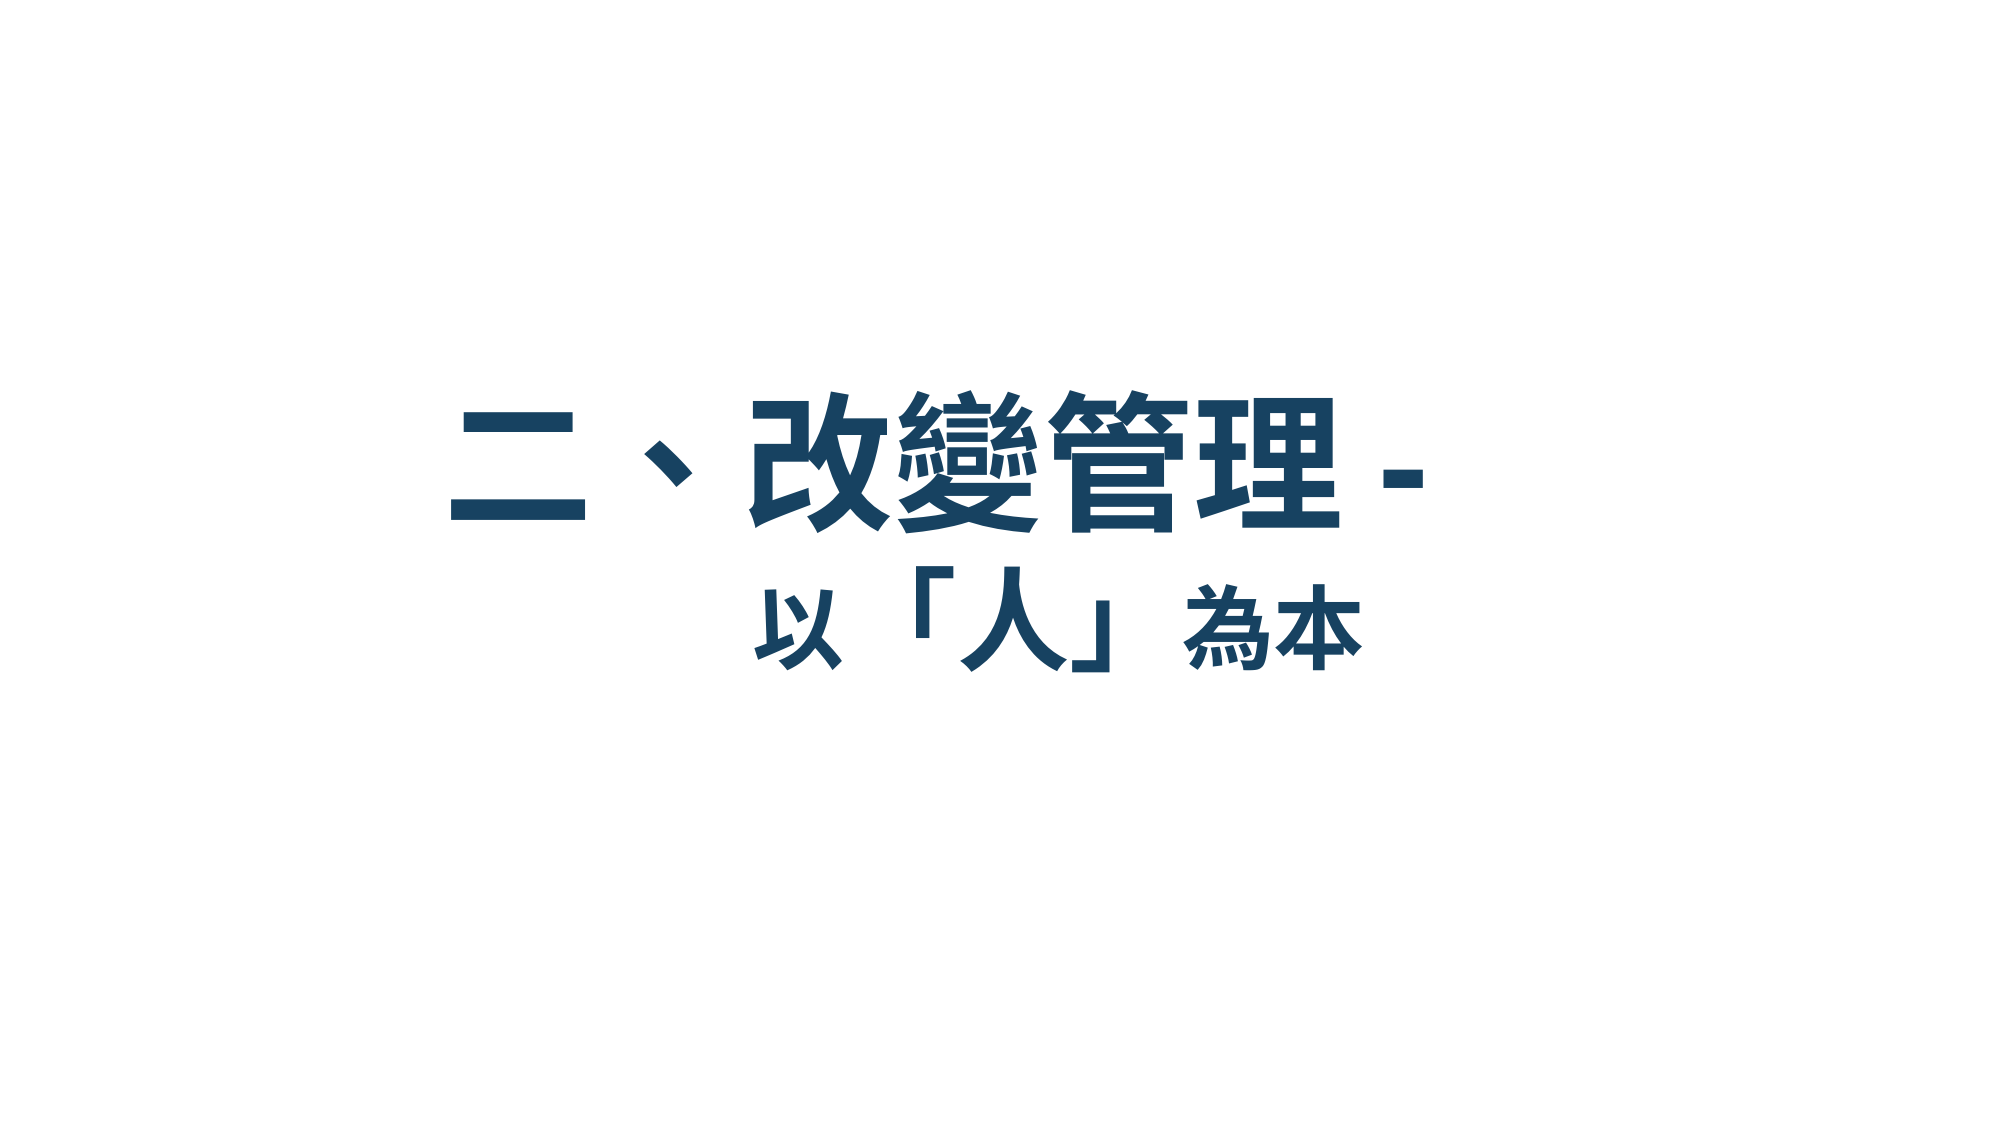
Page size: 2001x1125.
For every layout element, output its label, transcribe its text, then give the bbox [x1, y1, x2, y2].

text_box 二、改變管理- 以「人」為本 [429, 362, 1571, 693]
